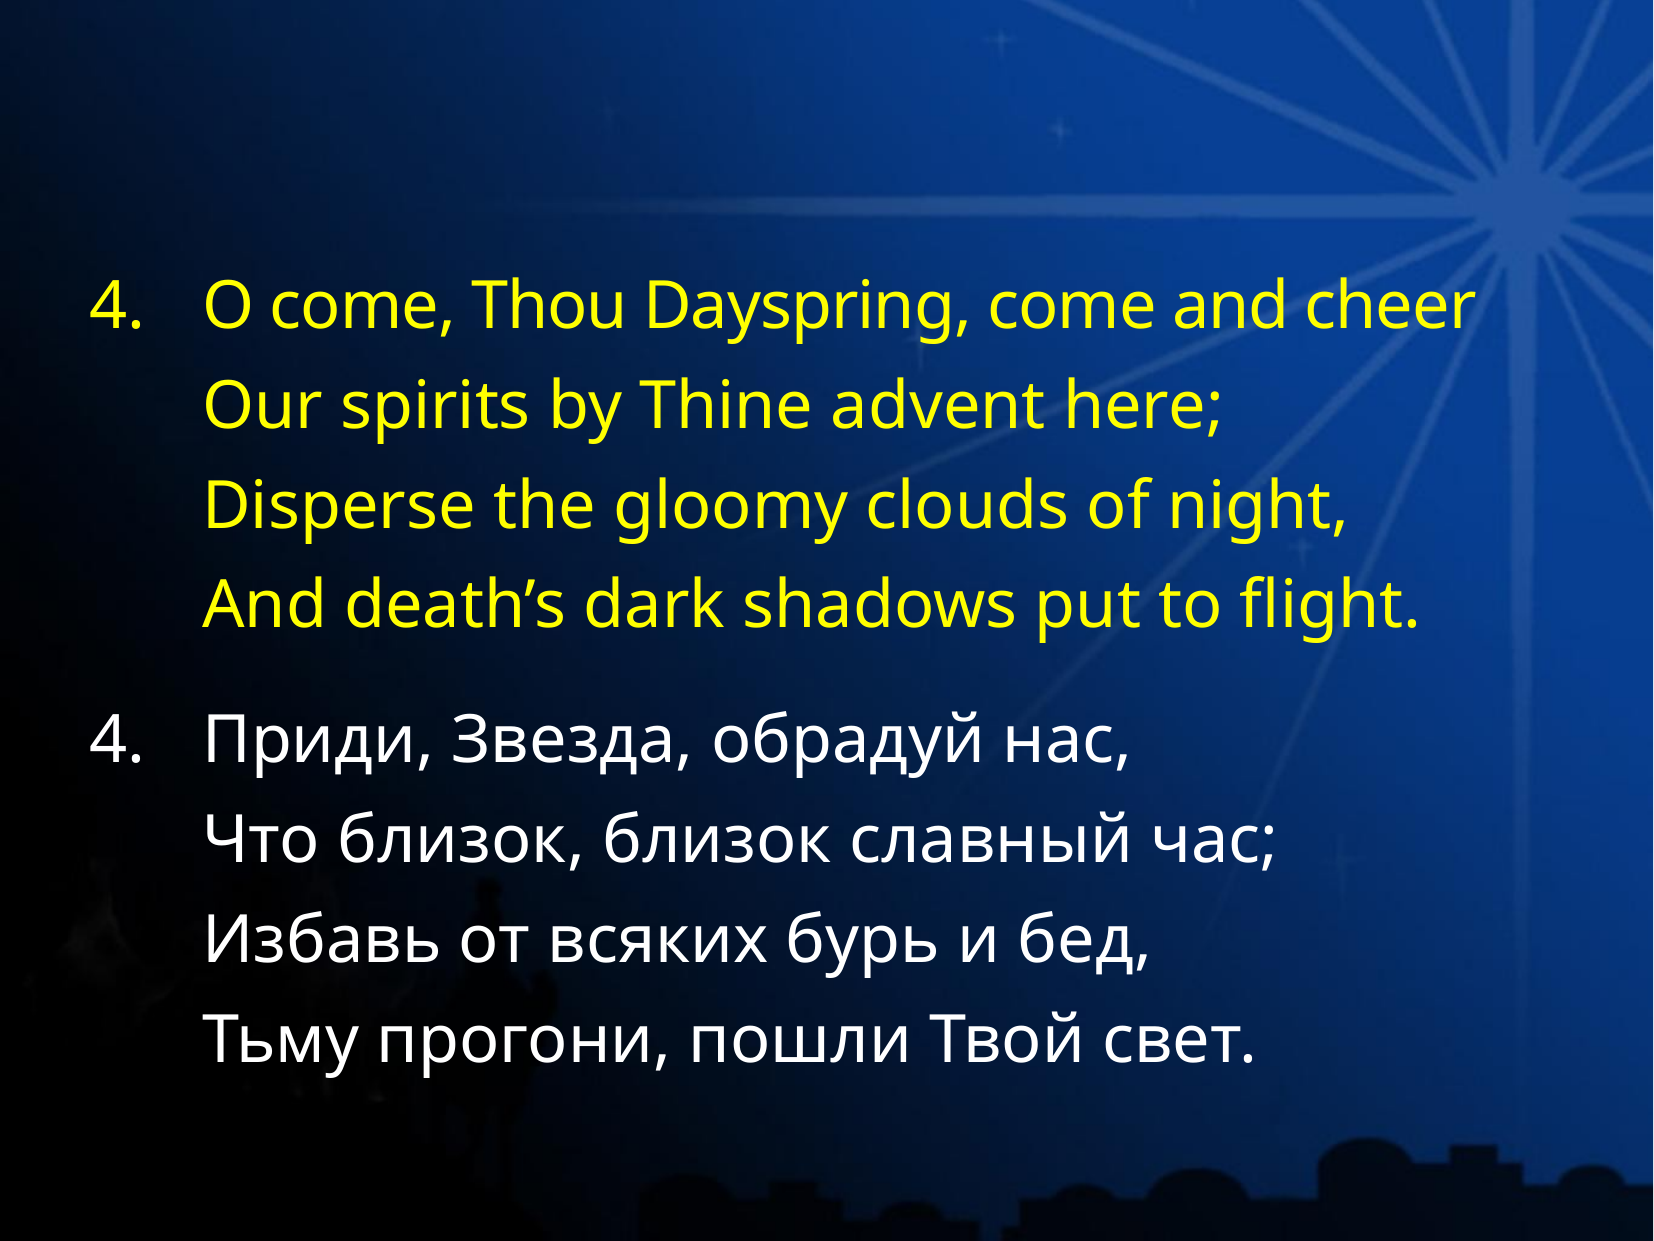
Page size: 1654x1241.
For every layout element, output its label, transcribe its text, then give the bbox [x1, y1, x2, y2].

text_box 4. O come, Thou Dayspring, come and cheer Our spirits by Thine advent here; Disperse the gloomy clouds of night, And death’s dark shadows put to flight. [75, 150, 1651, 638]
picture [0, 0, 1654, 1241]
text_box 4. Приди, Звезда, обрадуй нас, Что близок, близок славный час; Избавь от всяких бурь и бед, Тьму прогони, пошли Твой свет. [75, 675, 1576, 1163]
